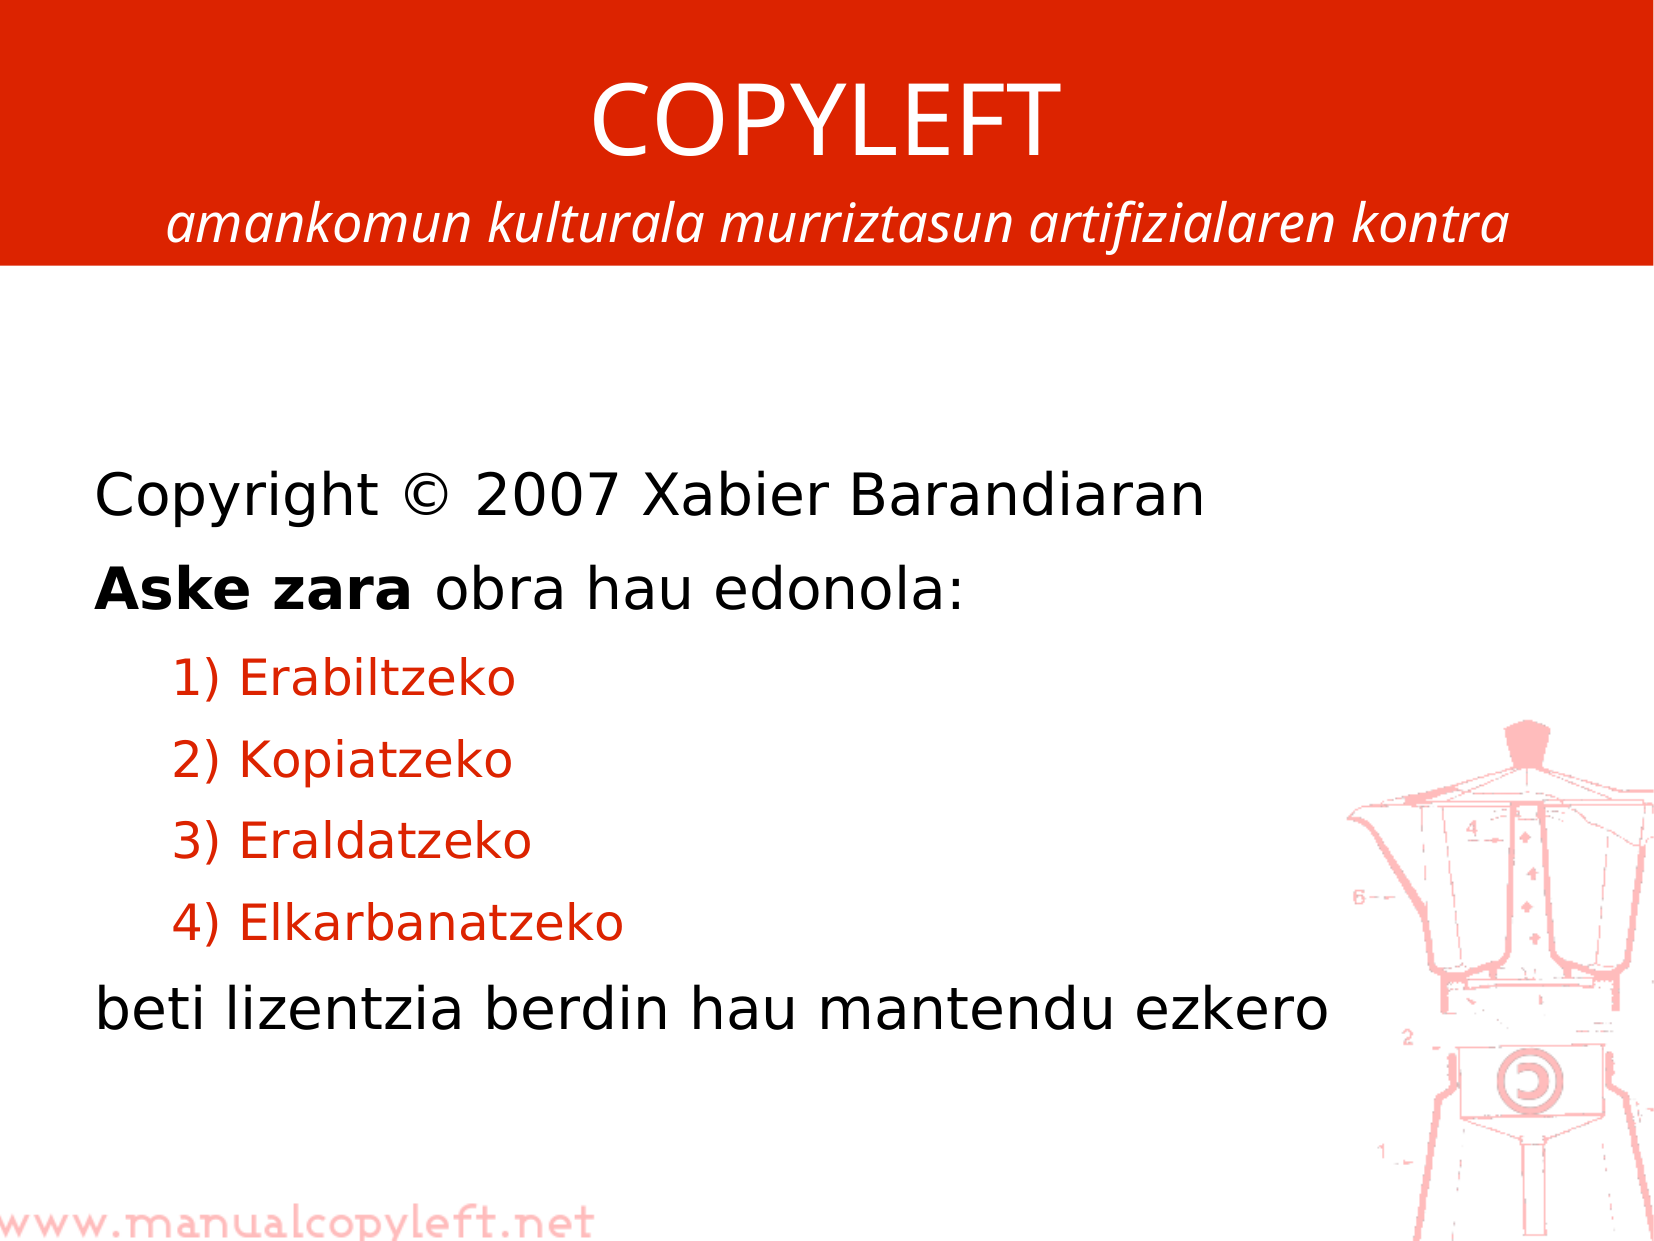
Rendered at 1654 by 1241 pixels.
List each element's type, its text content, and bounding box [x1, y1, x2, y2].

text_box [0, 0, 1654, 266]
title COPYLEFT amankomun kulturala murriztasun artifizialaren kontra [82, 49, 1595, 257]
picture [0, 266, 1654, 1241]
list Copyright © 2007 Xabier Barandiaran Aske zara obra hau edonola: 1) Erabiltzeko 2) Kopiatzeko 3) Eraldatzeko 4) Elkarbanatzeko beti lizentzia berdin hau mantendu ezkero [76, 461, 1565, 1044]
